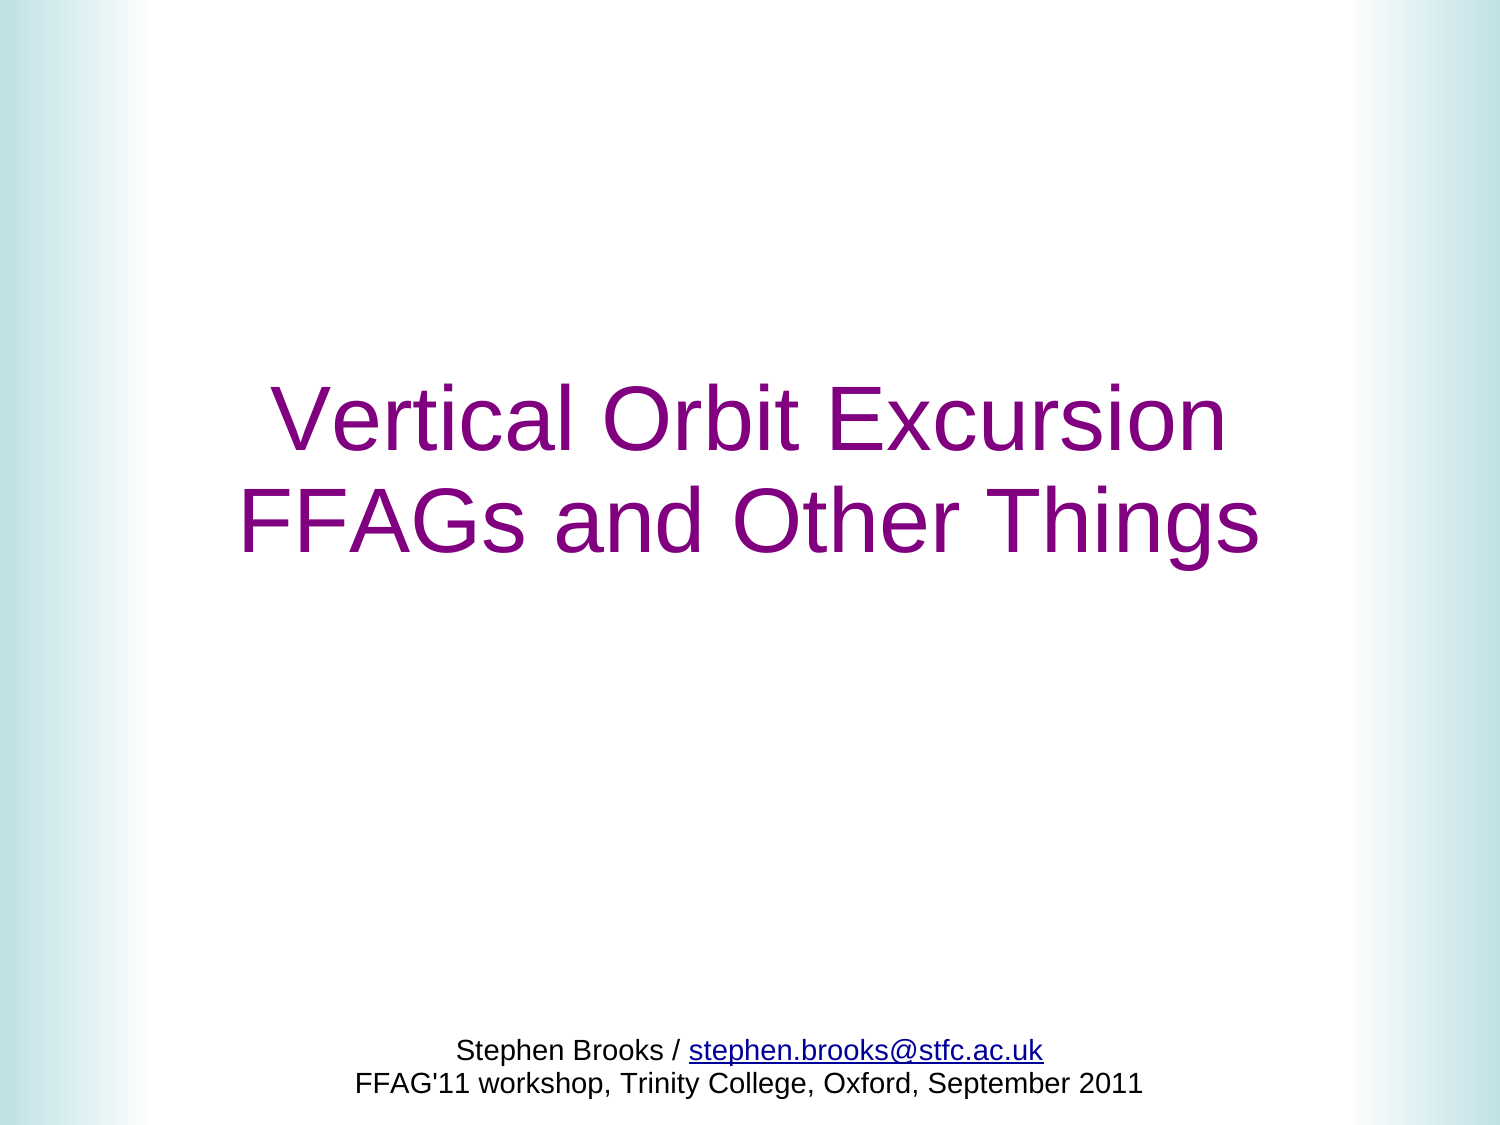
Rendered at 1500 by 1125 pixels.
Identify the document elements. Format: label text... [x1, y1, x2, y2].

title Vertical Orbit Excursion FFAGs and Other Things [112, 349, 1388, 591]
